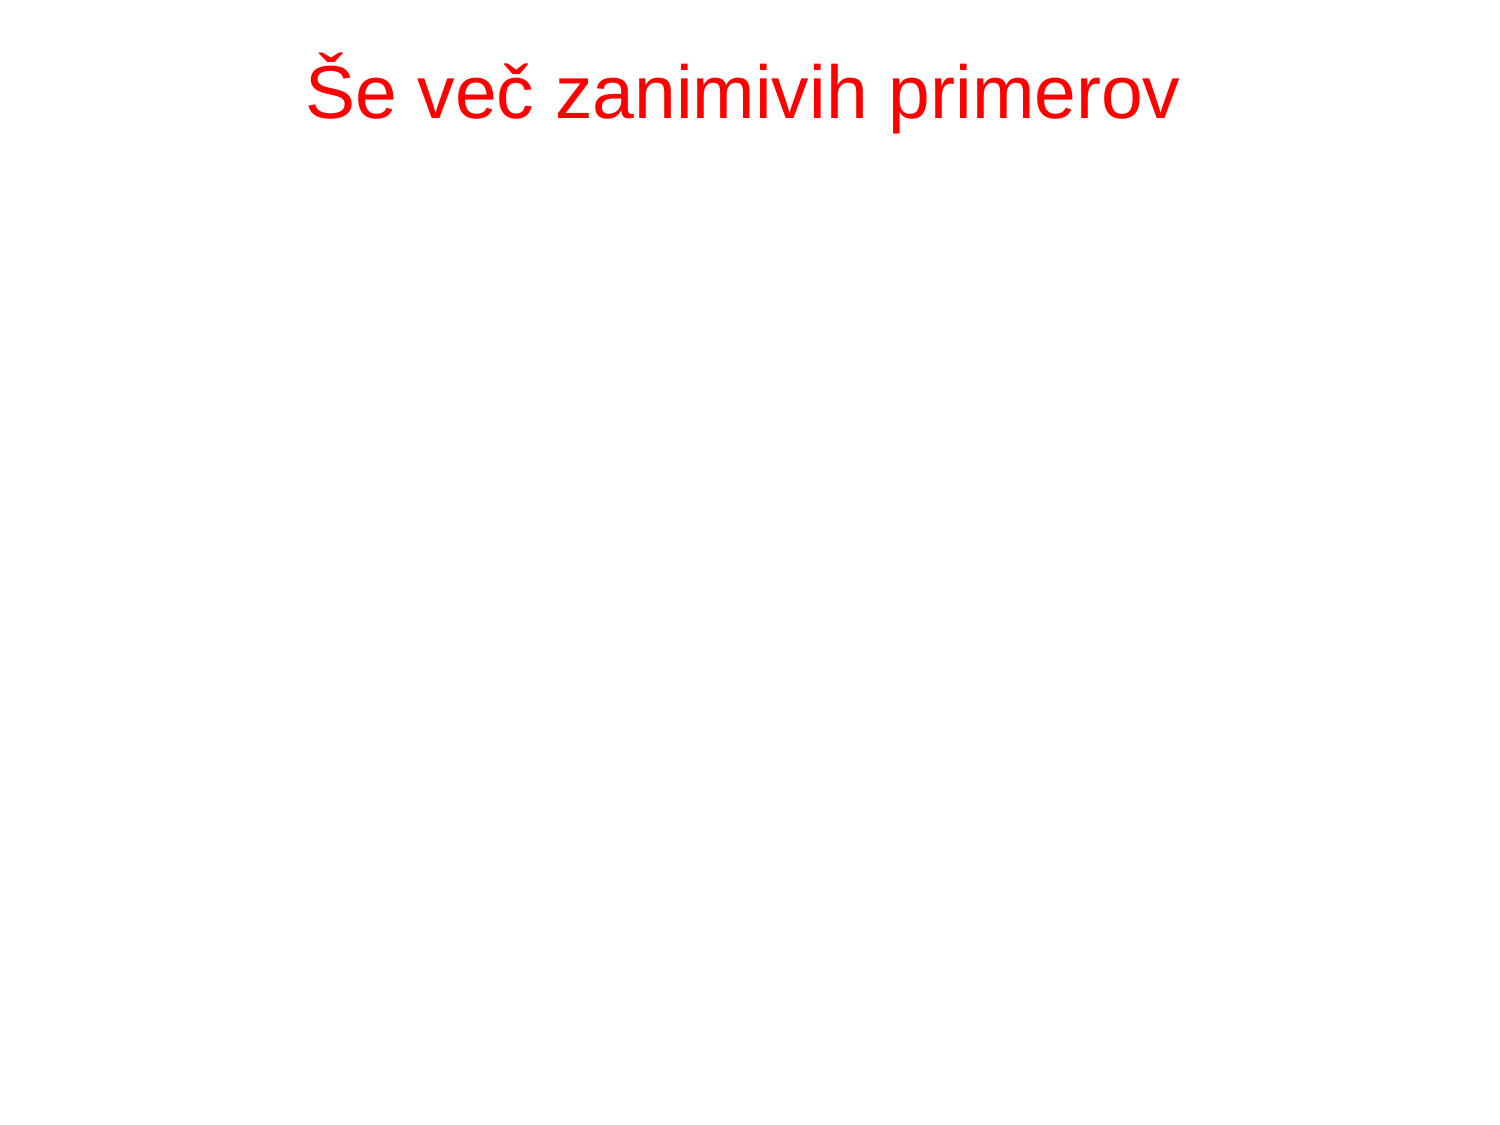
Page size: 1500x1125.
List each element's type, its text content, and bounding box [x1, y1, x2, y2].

title Še več zanimivih primerov [105, 0, 1381, 141]
